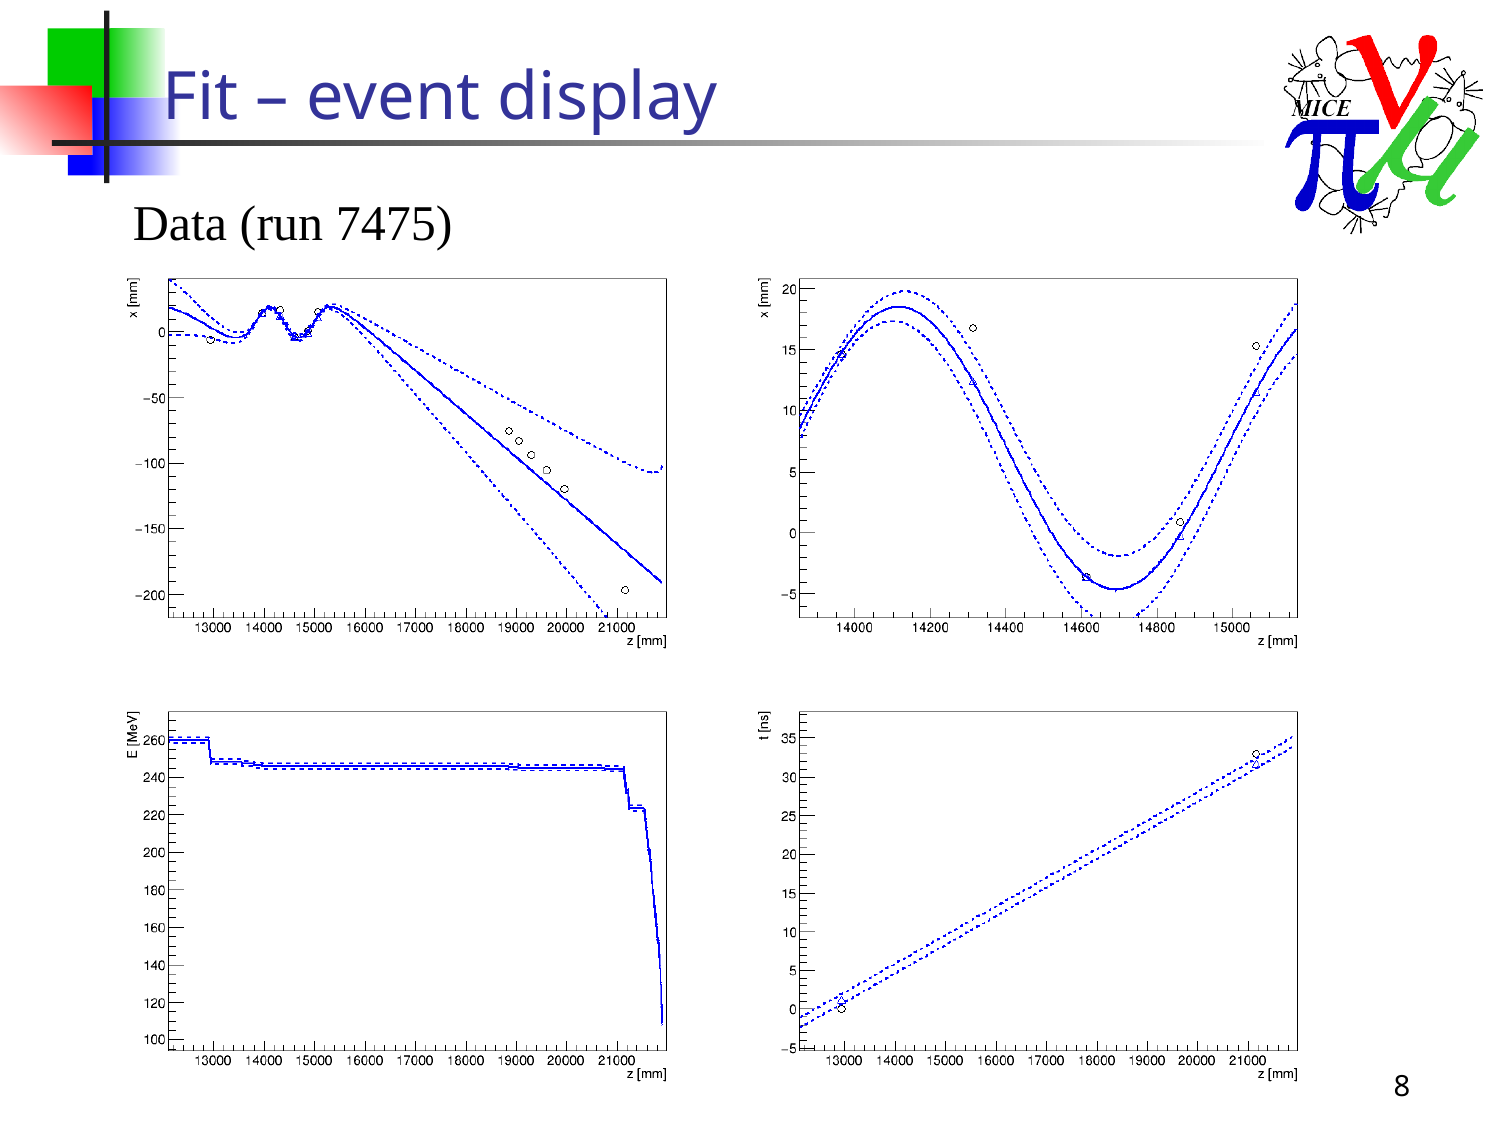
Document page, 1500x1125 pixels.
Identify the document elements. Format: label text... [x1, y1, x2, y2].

picture [737, 669, 1359, 1093]
text_box Data (run 7475) [118, 188, 468, 260]
picture [106, 669, 728, 1093]
picture [737, 5, 1500, 660]
title Fit – event display [162, 0, 1441, 188]
picture [106, 236, 728, 660]
